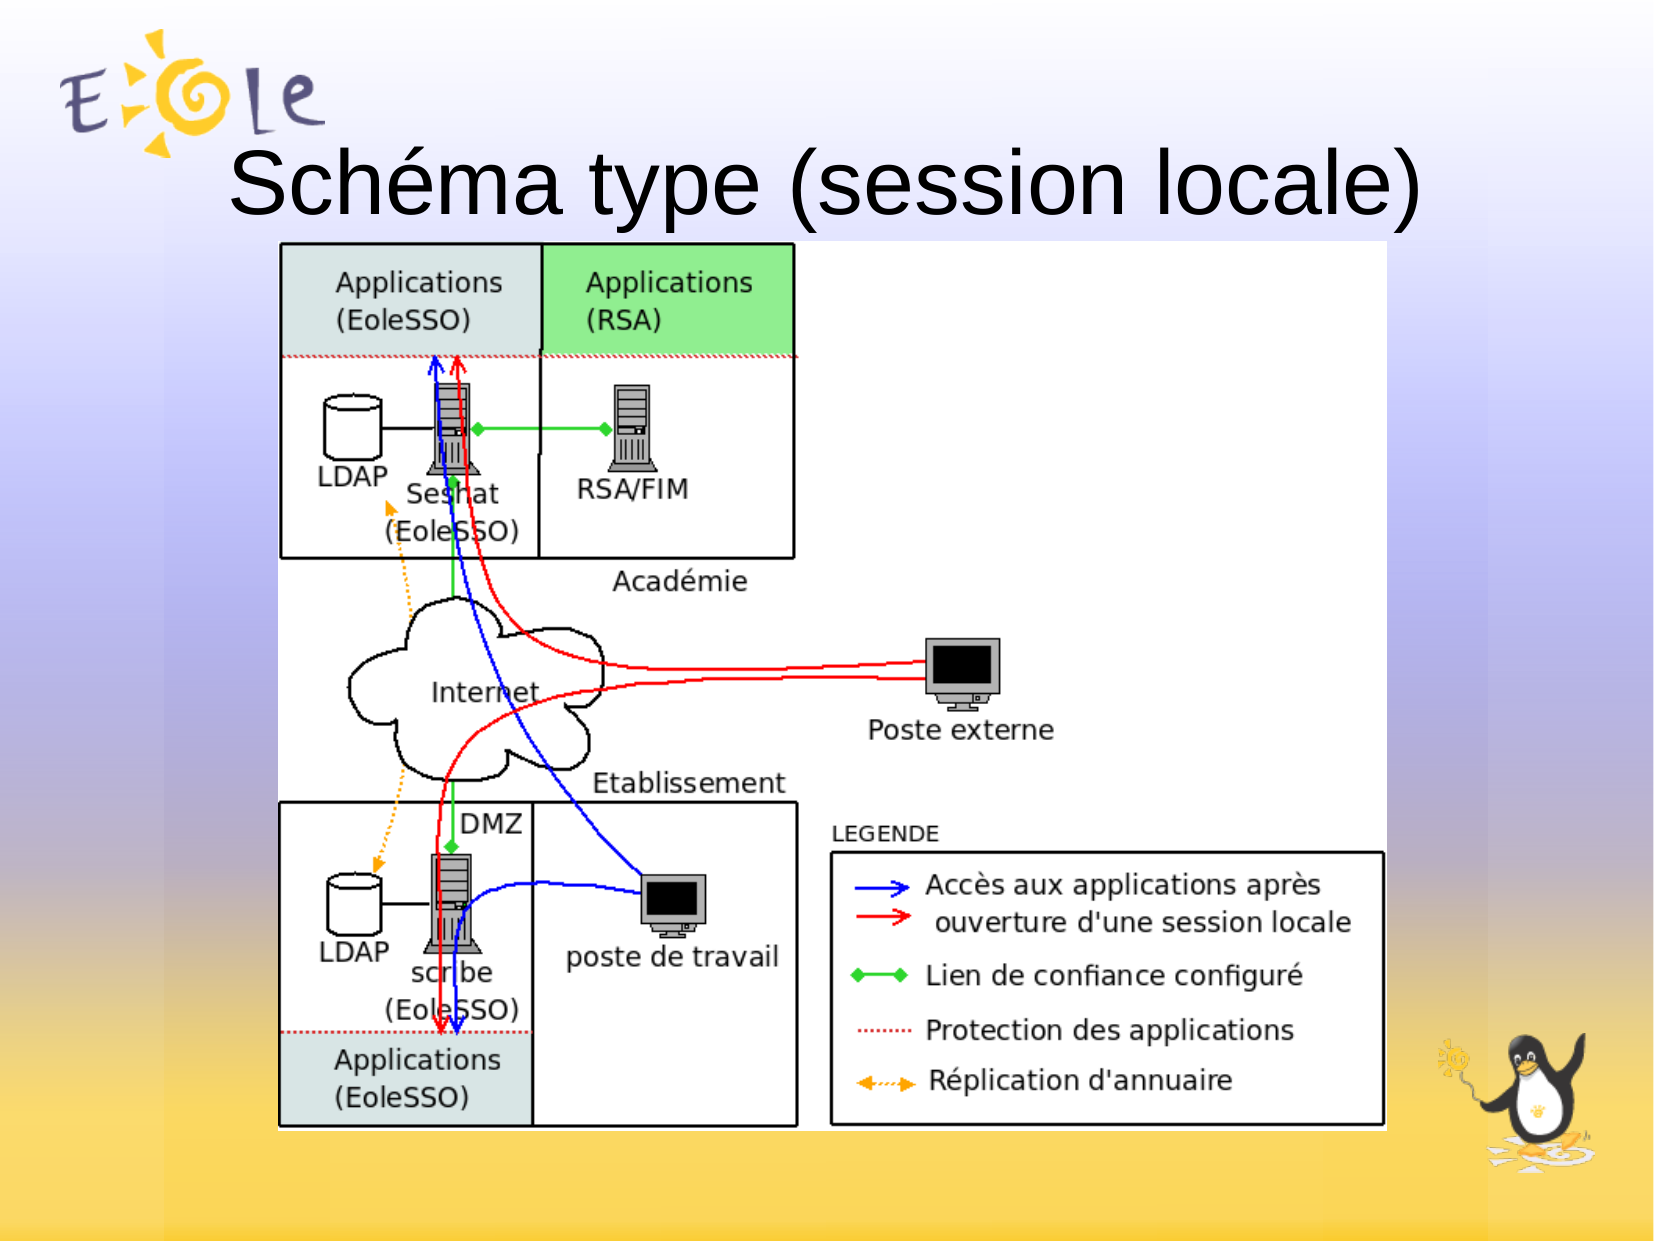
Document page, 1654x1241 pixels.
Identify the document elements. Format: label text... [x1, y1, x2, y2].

picture [0, 0, 1654, 1241]
title Schéma type (session locale) [82, 86, 1571, 279]
